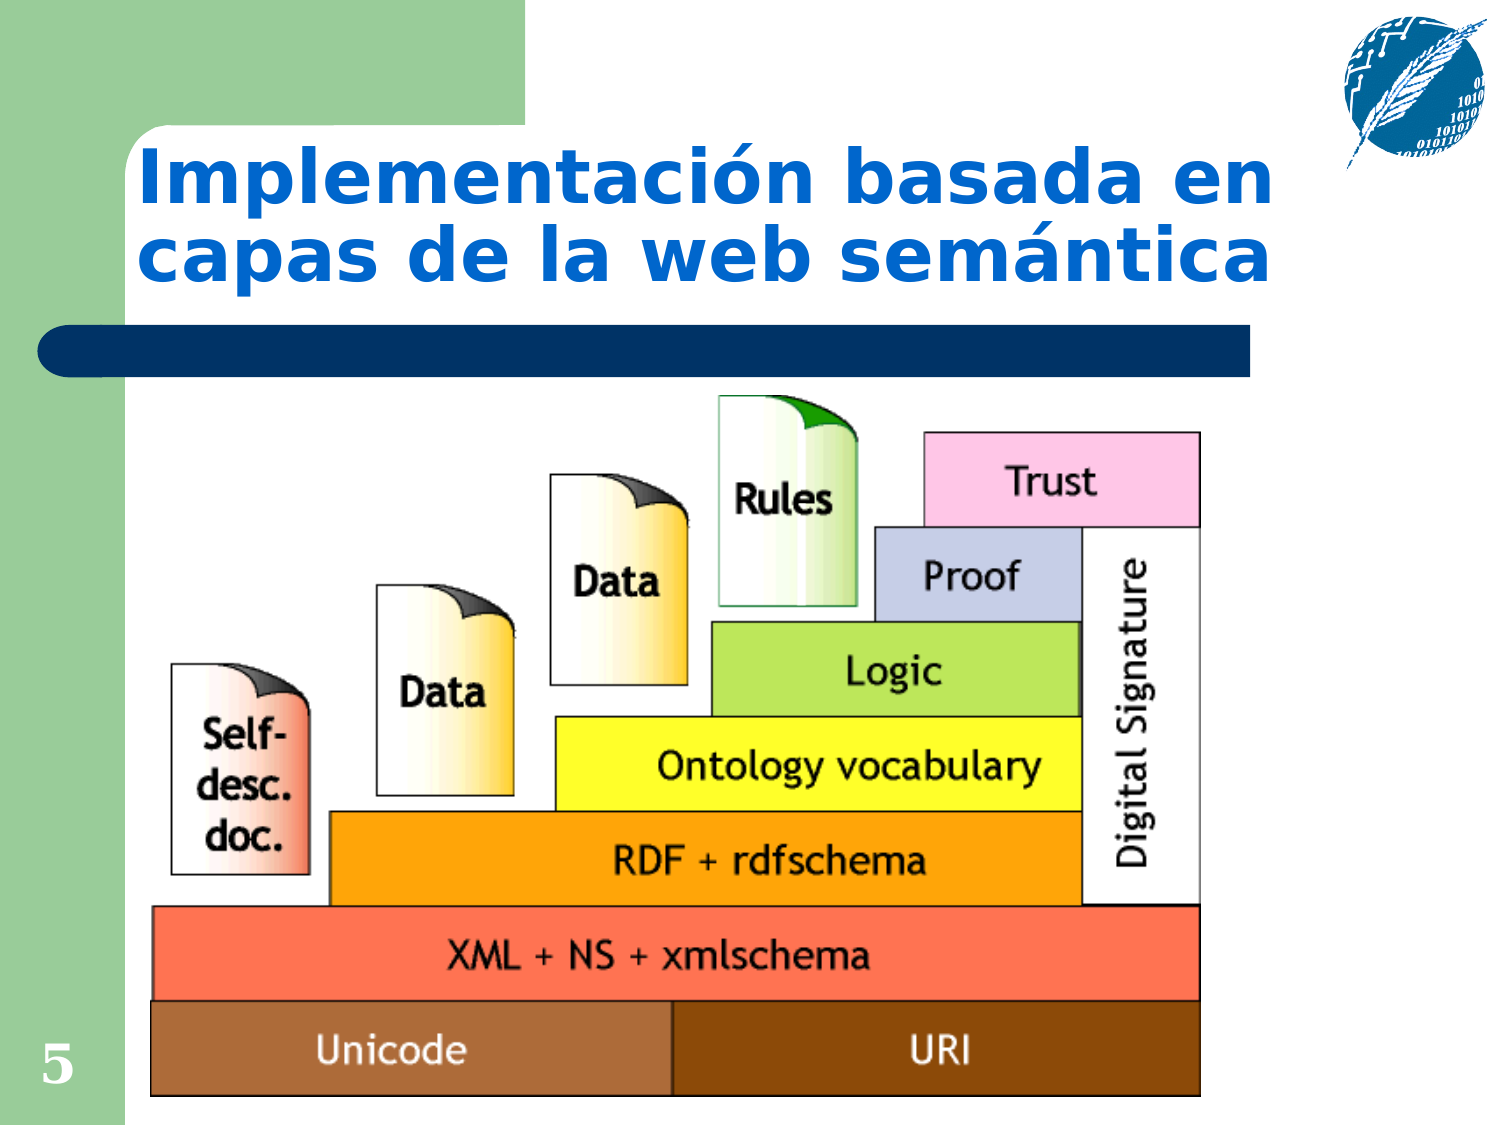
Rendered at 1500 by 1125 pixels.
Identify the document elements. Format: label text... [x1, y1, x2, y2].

picture [150, 395, 1201, 1097]
picture [1341, 15, 1487, 172]
picture [1427, 138, 1431, 148]
picture [1436, 127, 1450, 136]
picture [1433, 139, 1440, 147]
picture [1416, 140, 1425, 149]
title Implementación basada en capas de la web semántica [136, 135, 1414, 302]
